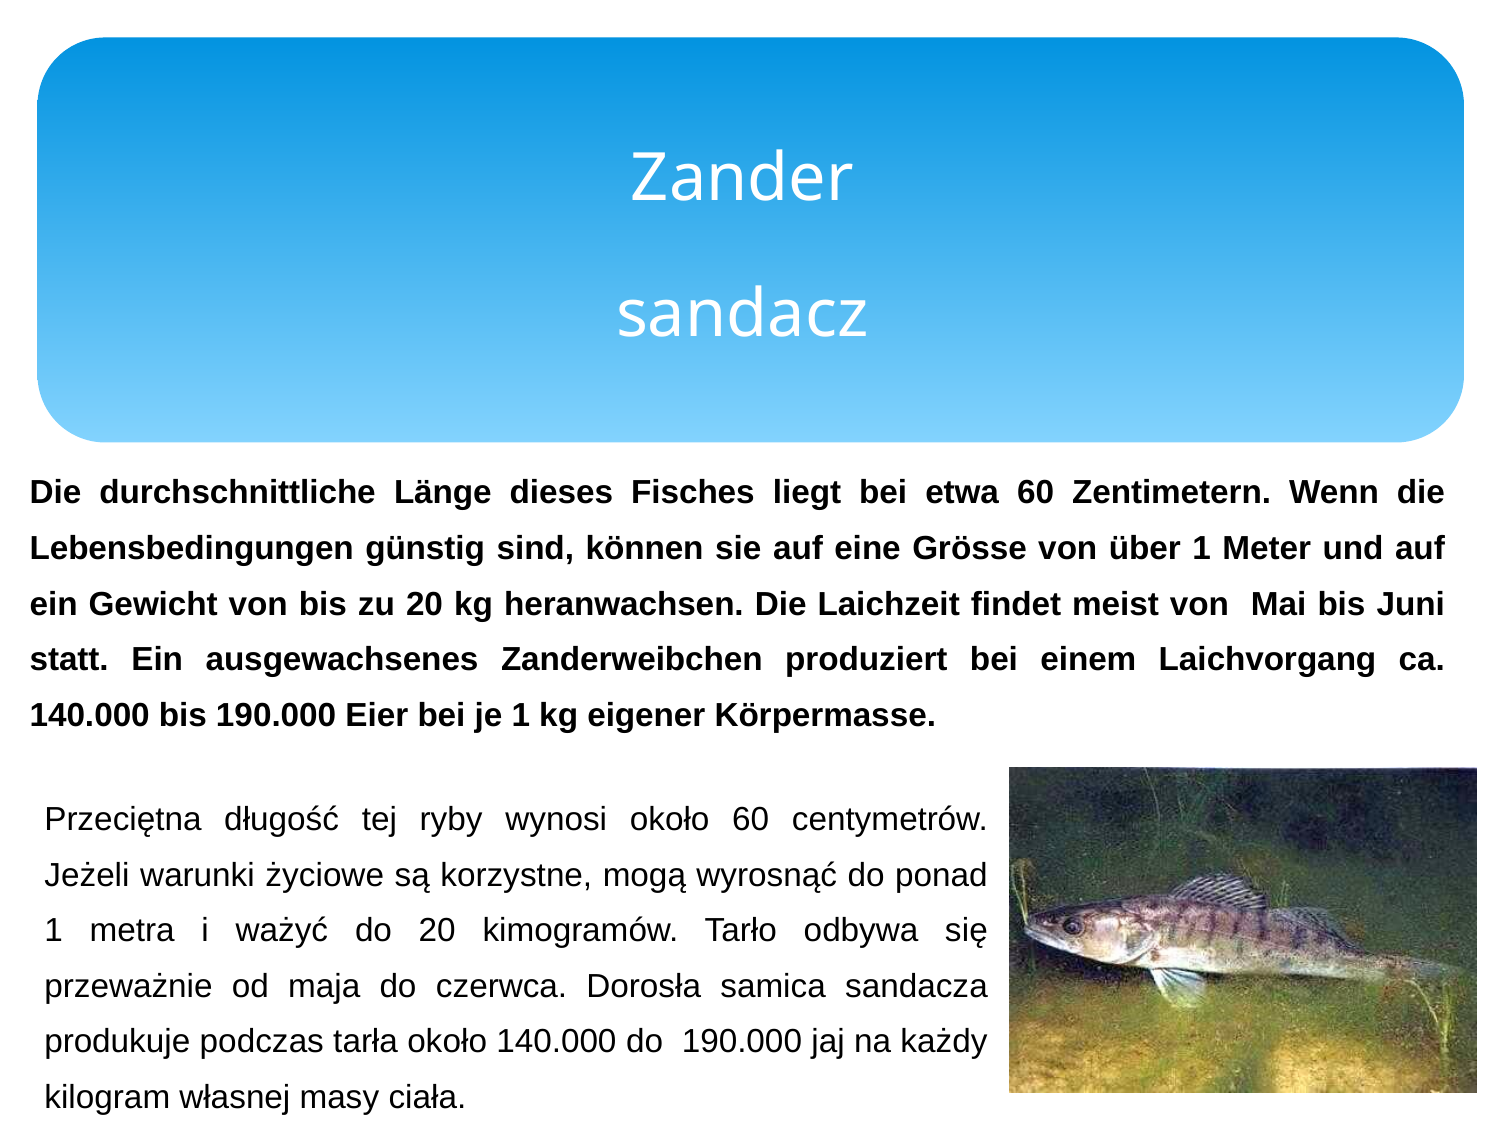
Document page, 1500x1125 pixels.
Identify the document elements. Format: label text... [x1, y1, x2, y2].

subtitle Die durchschnittliche Länge dieses Fisches liegt bei etwa 60 Zentimetern. Wenn die Lebensbedingungen günstig sind, können sie auf eine Grösse von über 1 Meter und auf ein Gewicht von bis zu 20 kg heranwachsen. Die Laichzeit findet meist von Mai bis Juni statt. Ein ausgewachsenes Zanderweibchen produziert bei einem Laichvorgang ca. 140.000 bis 190.000 Eier bei je 1 kg eigener Körpermasse. [29, 442, 1447, 912]
title Zander sandacz [67, 118, 1418, 322]
text_box Przeciętna długość tej ryby wynosi około 60 centymetrów. Jeżeli warunki życiowe są korzystne, mogą wyrosnąć do ponad 1 metra i ważyć do 20 kimogramów. Tarło odbywa się przeważnie od maja do czerwca. Dorosła samica sandacza produkuje podczas tarła około 140.000 do 190.000 jaj na każdy kilogram własnej masy ciała. [29, 774, 1004, 1107]
picture [1009, 767, 1477, 1093]
